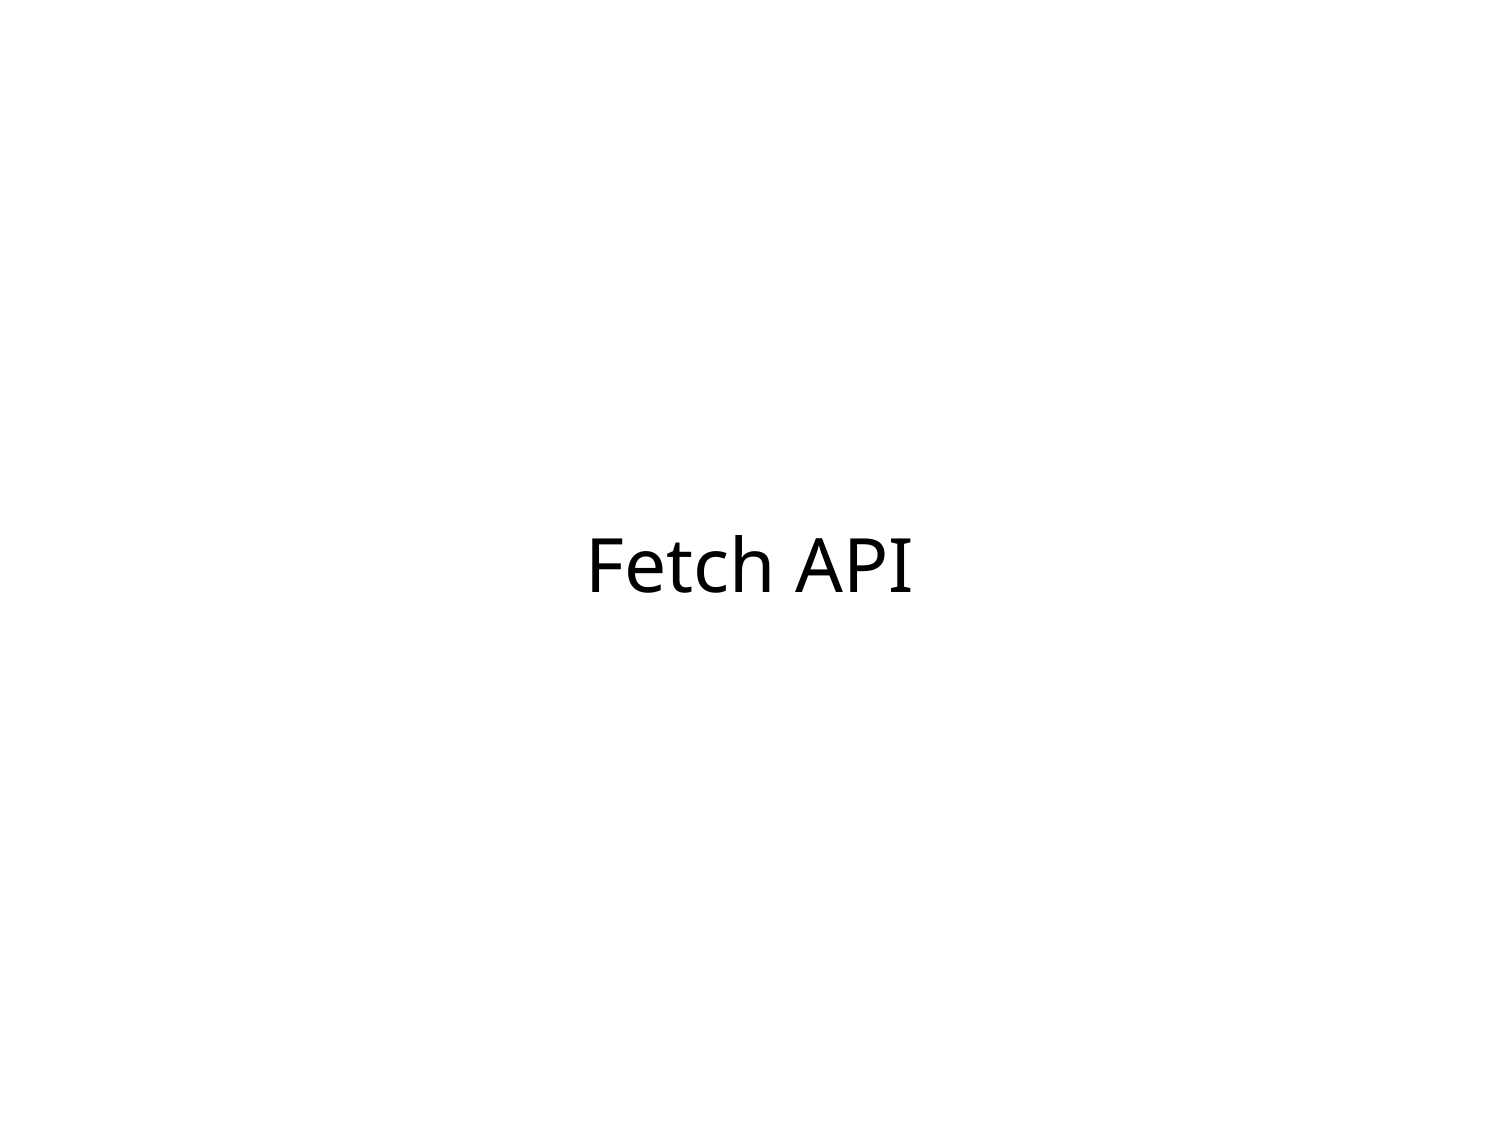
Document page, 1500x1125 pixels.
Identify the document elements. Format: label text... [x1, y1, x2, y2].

title Fetch API [51, 470, 1449, 655]
